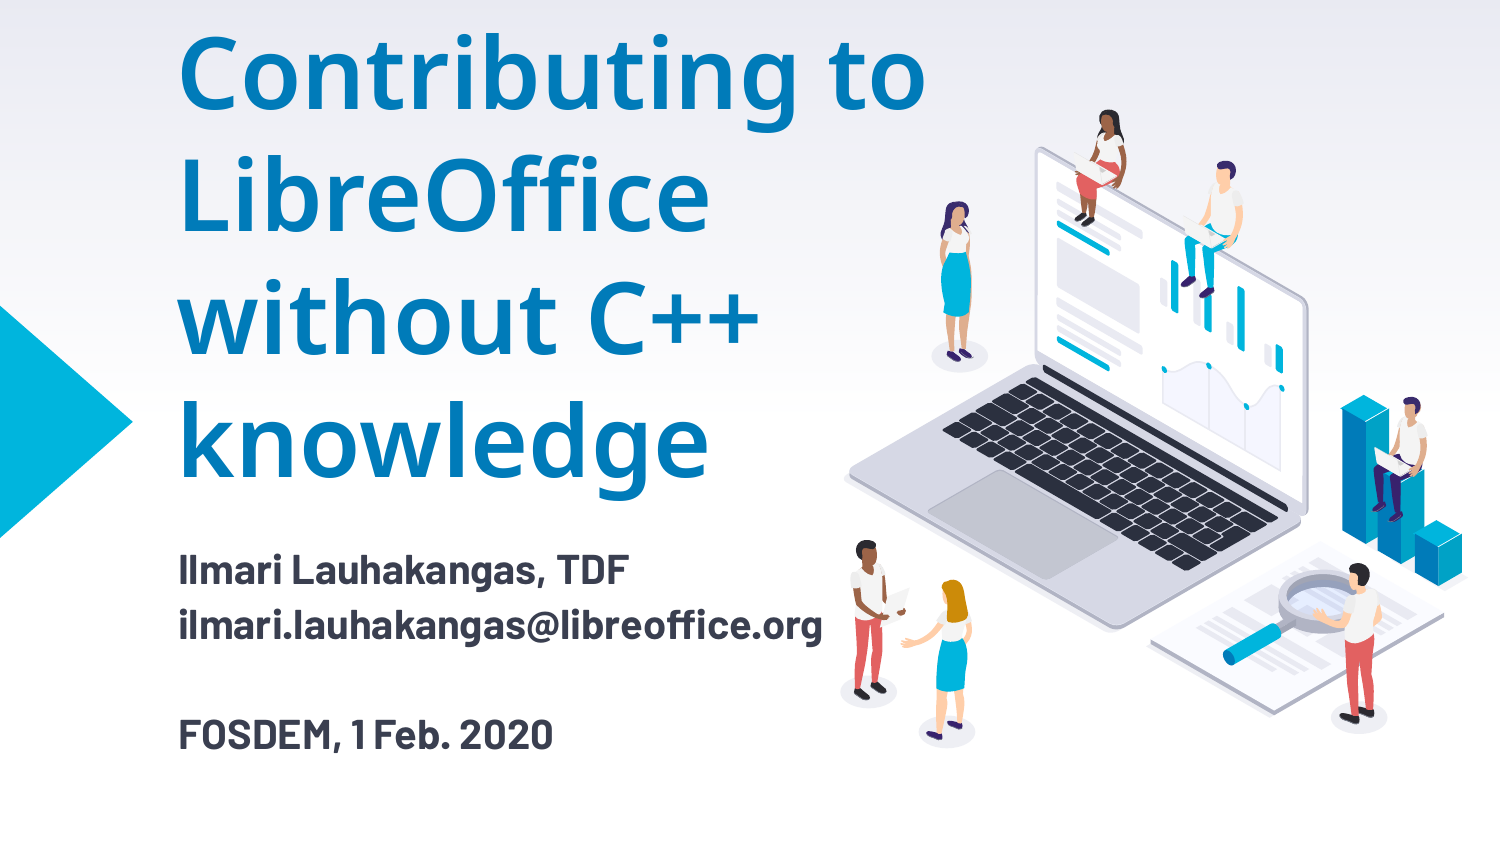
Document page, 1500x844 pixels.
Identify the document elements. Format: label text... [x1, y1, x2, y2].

text_box [1146, 541, 1445, 734]
title Contributing to LibreOffice without C++ knowledge [176, 44, 991, 469]
text_box Ilmari Lauhakangas, TDF ilmari.lauhakangas@libreoffice.org FOSDEM, 1 Feb. 2020 [178, 514, 946, 782]
text_box [843, 109, 1309, 633]
text_box [946, 579, 976, 749]
text_box [1340, 394, 1469, 592]
